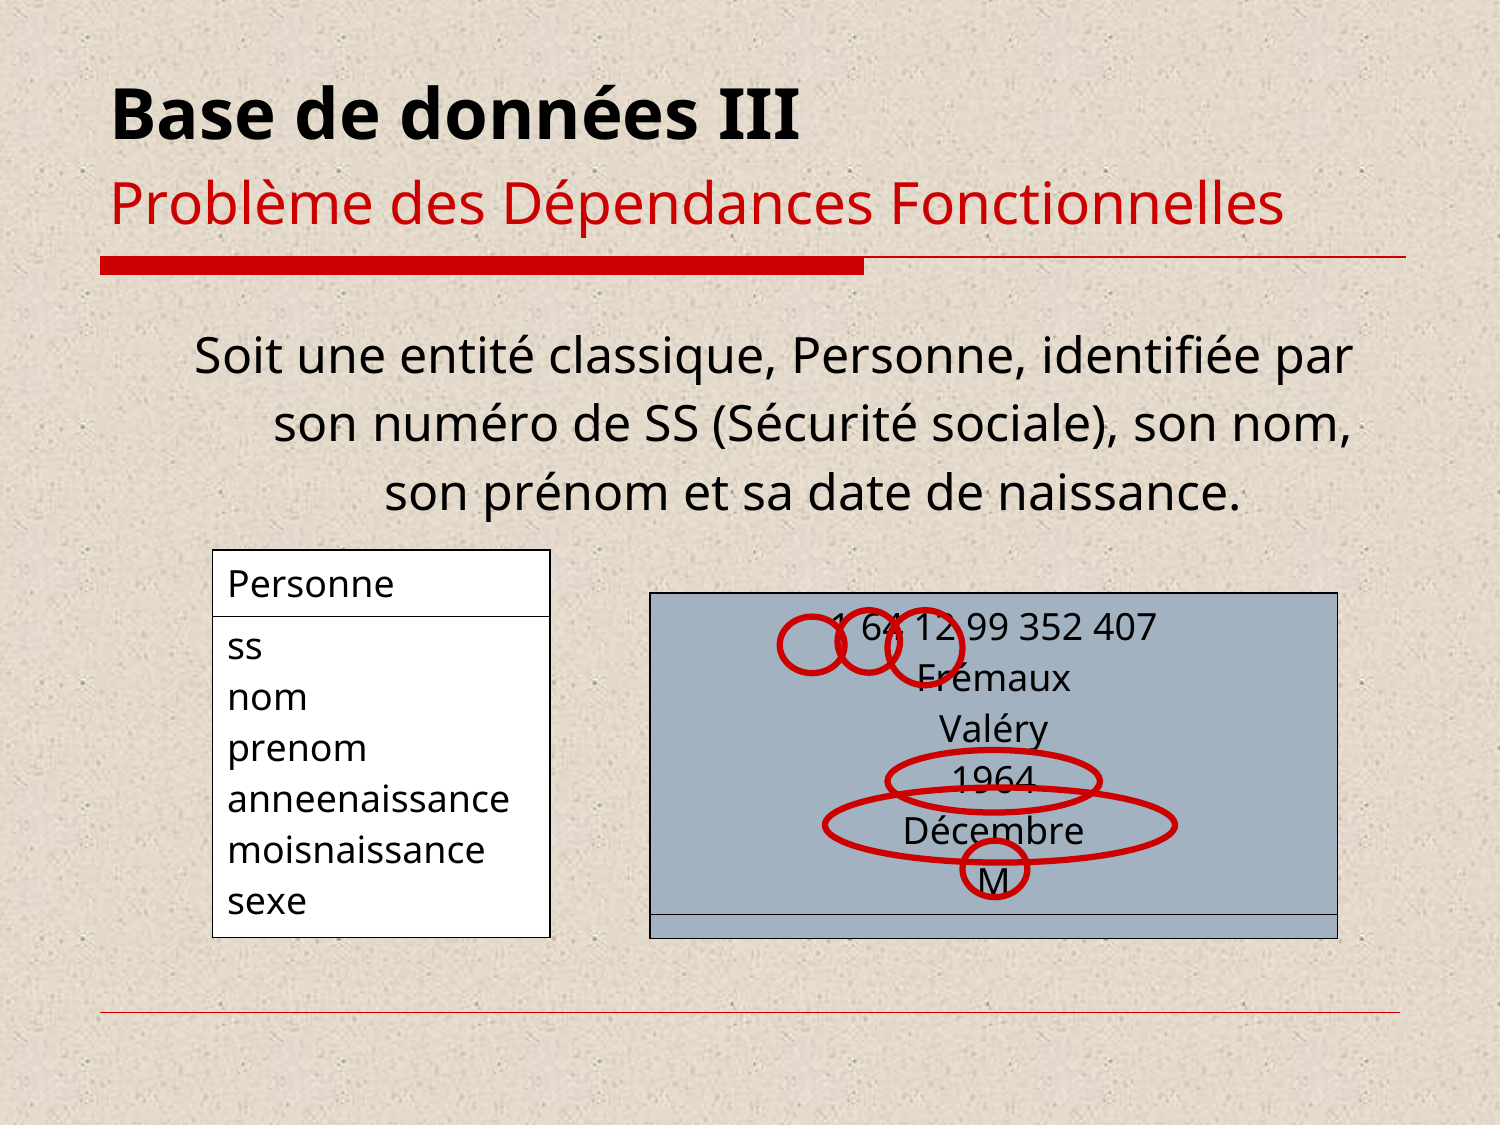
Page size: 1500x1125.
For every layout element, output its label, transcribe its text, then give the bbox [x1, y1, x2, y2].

picture [0, 0, 1500, 1125]
list Soit une entité classique, Personne, identifiée par son numéro de SS (Sécurité sociale), son nom, son prénom et sa date de naissance. [137, 312, 1413, 581]
text_box [649, 915, 1338, 939]
text_box ss nom prenom anneenaissance moisnaissance sexe [212, 611, 550, 934]
text_box Personne [212, 549, 550, 611]
title Base de données III Problème des Dépendances Fonctionnelles [94, 49, 1407, 250]
text_box [212, 934, 550, 938]
text_box 1 64 12 99 352 407 Frémaux Valéry 1964 Décembre M [649, 592, 1338, 915]
